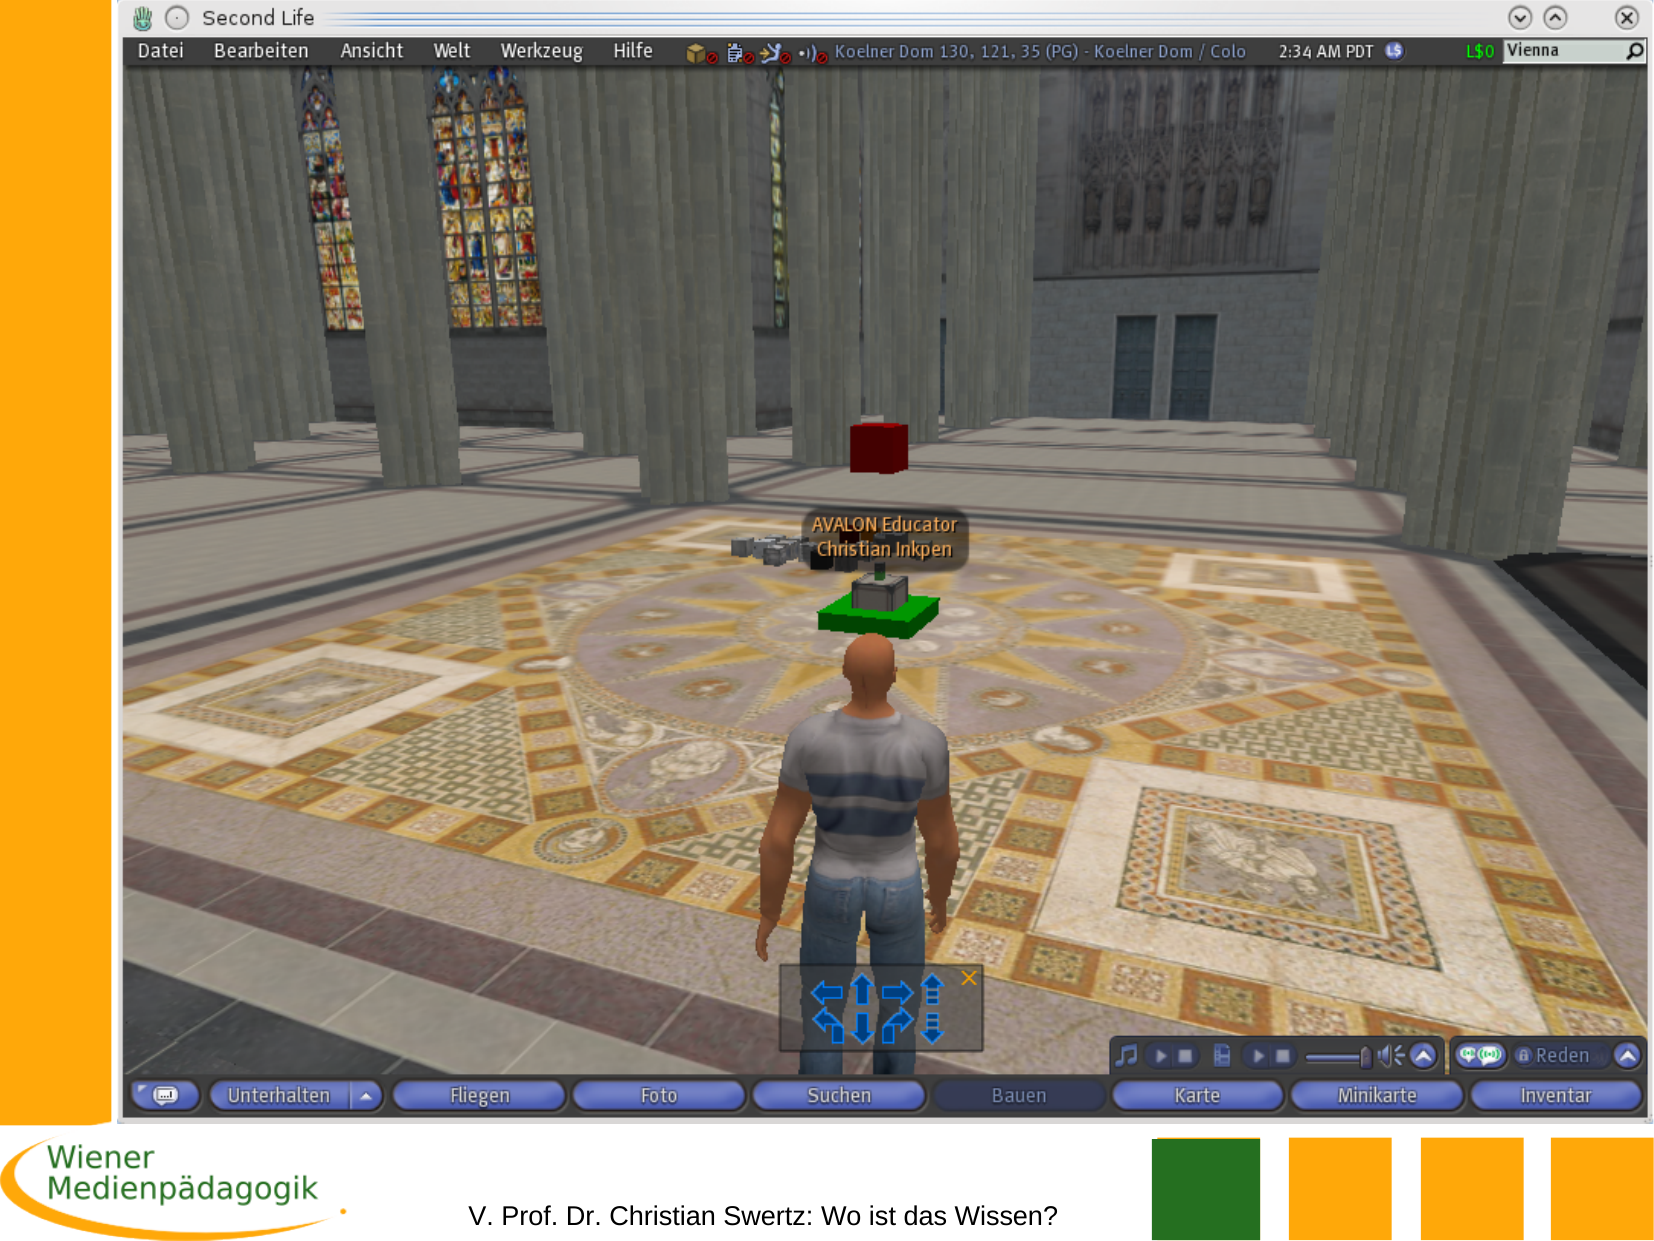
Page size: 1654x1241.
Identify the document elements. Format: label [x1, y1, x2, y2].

text_box [1151, 1139, 1261, 1241]
picture [0, 0, 1654, 1241]
